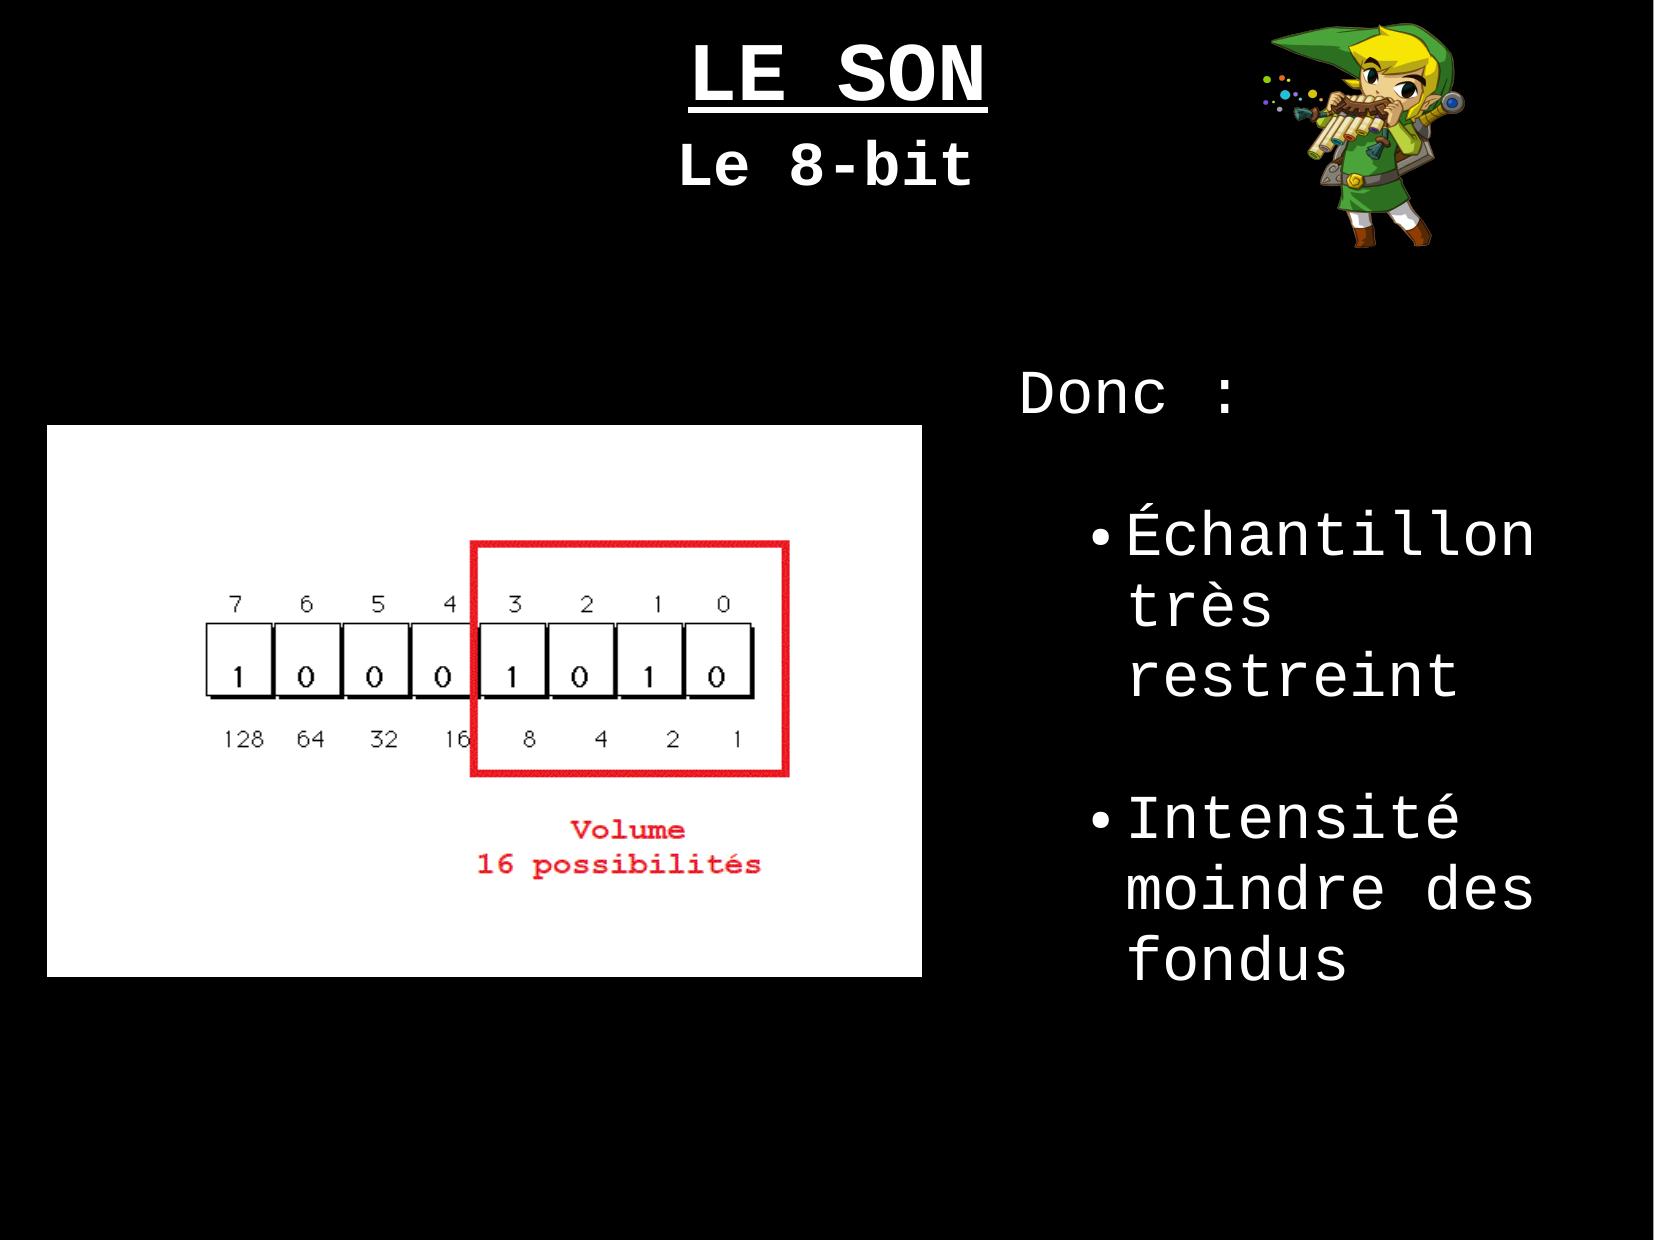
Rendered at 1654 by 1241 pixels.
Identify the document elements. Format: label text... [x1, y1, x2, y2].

text_box Le 8-bit [661, 126, 1004, 284]
text_box LE SON [673, 23, 1040, 133]
picture [47, 425, 922, 977]
picture [1263, 23, 1465, 249]
text_box Donc : Échantillon très restreint Intensité moindre des fondus [1003, 354, 1576, 1075]
